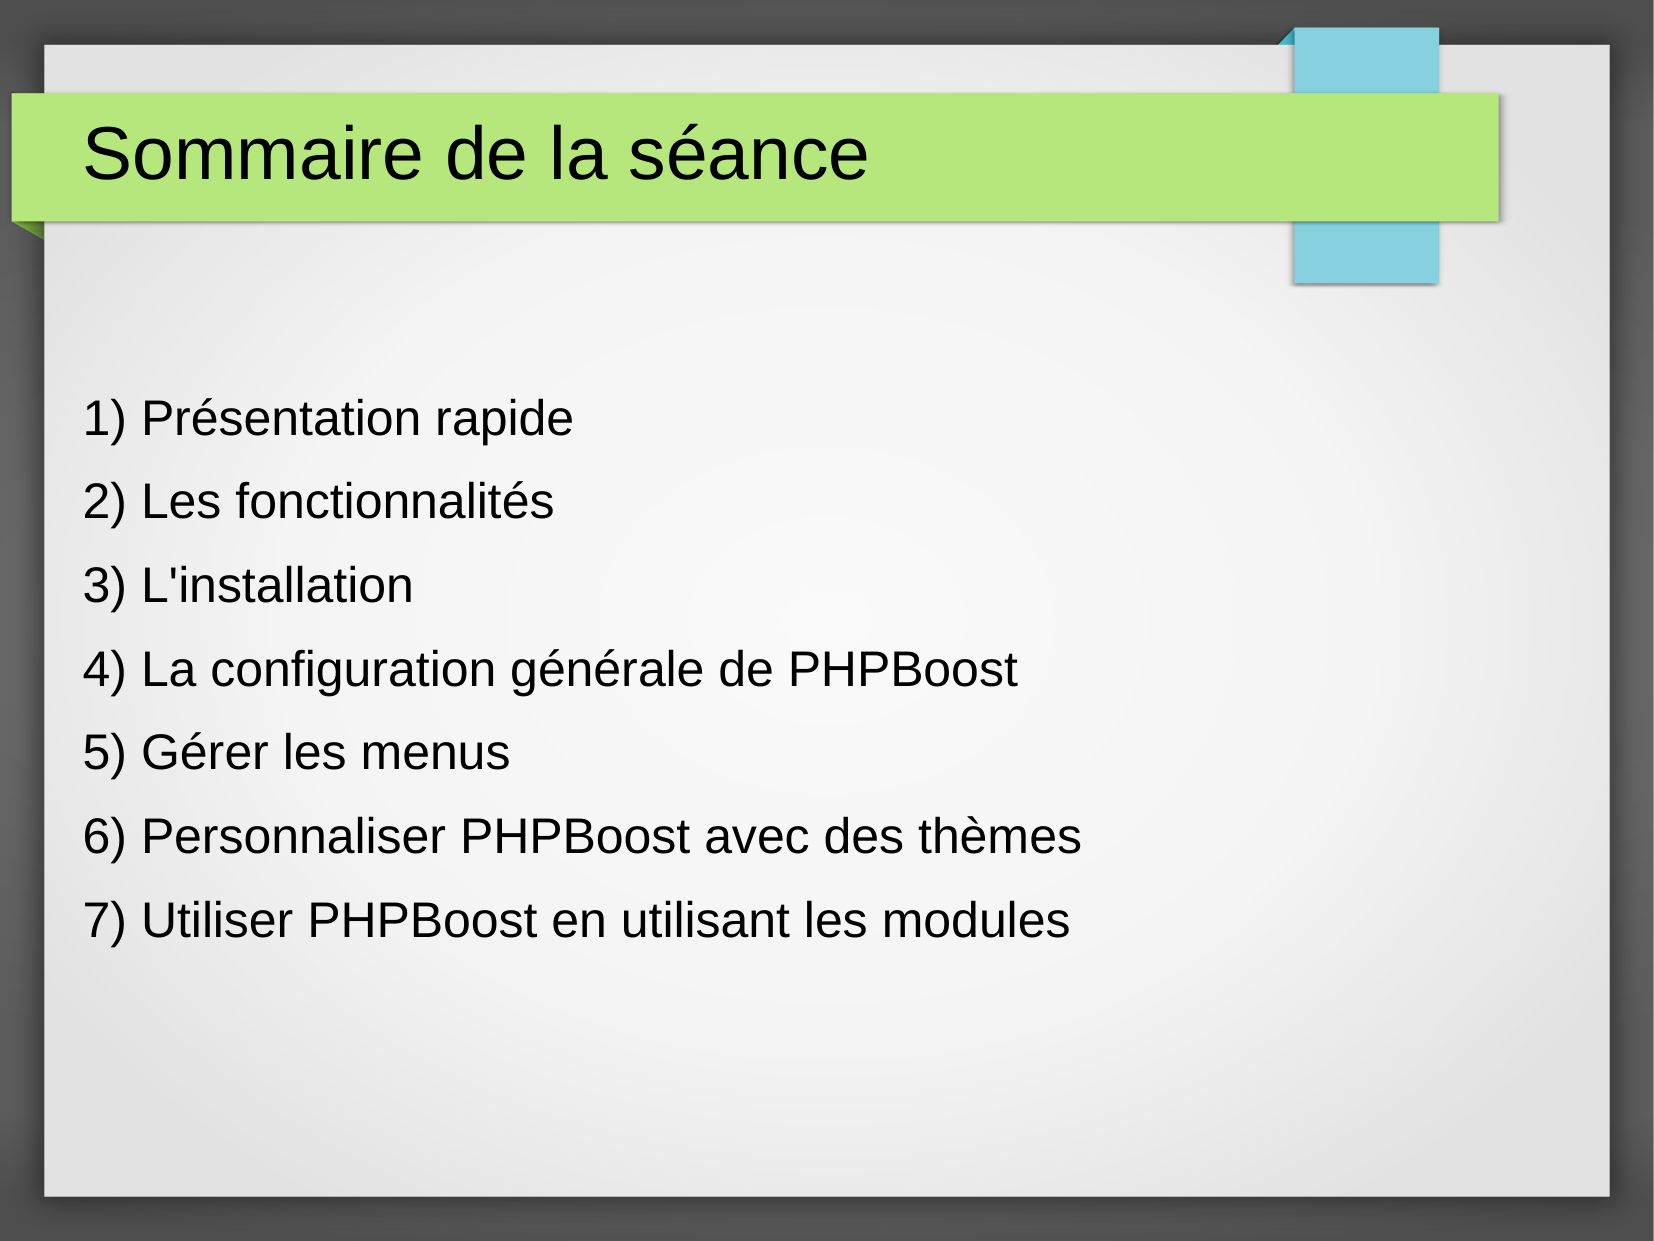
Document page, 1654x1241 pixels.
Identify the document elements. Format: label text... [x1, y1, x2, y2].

picture [0, 0, 1654, 1241]
title Sommaire de la séance [82, 94, 1264, 213]
subtitle Présentation rapide Les fonctionnalités L'installation La configuration générale de PHPBoost Gérer les menus Personnaliser PHPBoost avec des thèmes Utiliser PHPBoost en utilisant les modules [82, 295, 1571, 1015]
